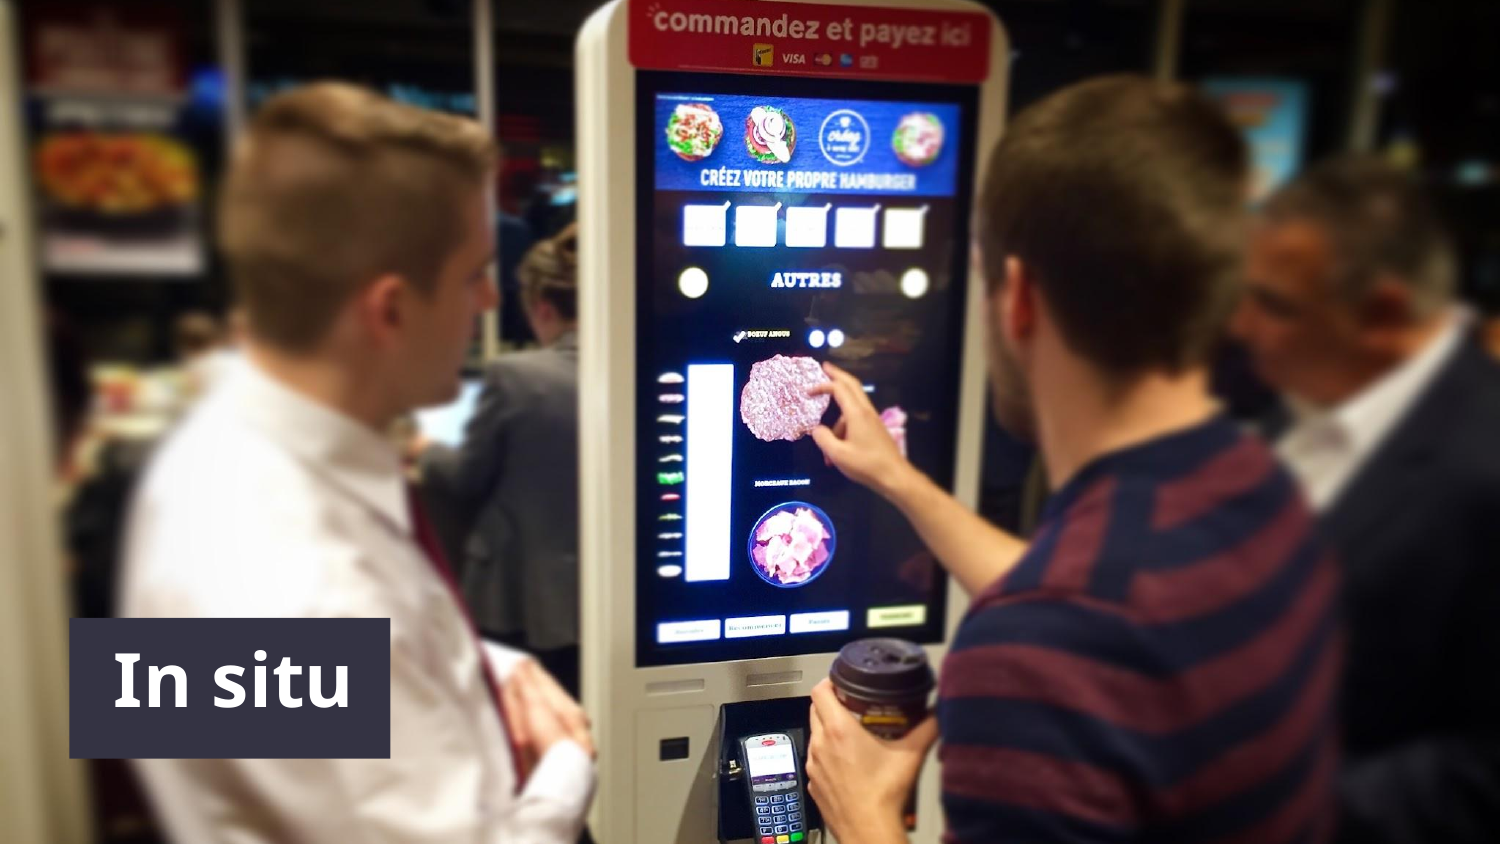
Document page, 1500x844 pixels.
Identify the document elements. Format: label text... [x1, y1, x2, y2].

title In situ [69, 617, 391, 759]
picture [0, 0, 1500, 844]
